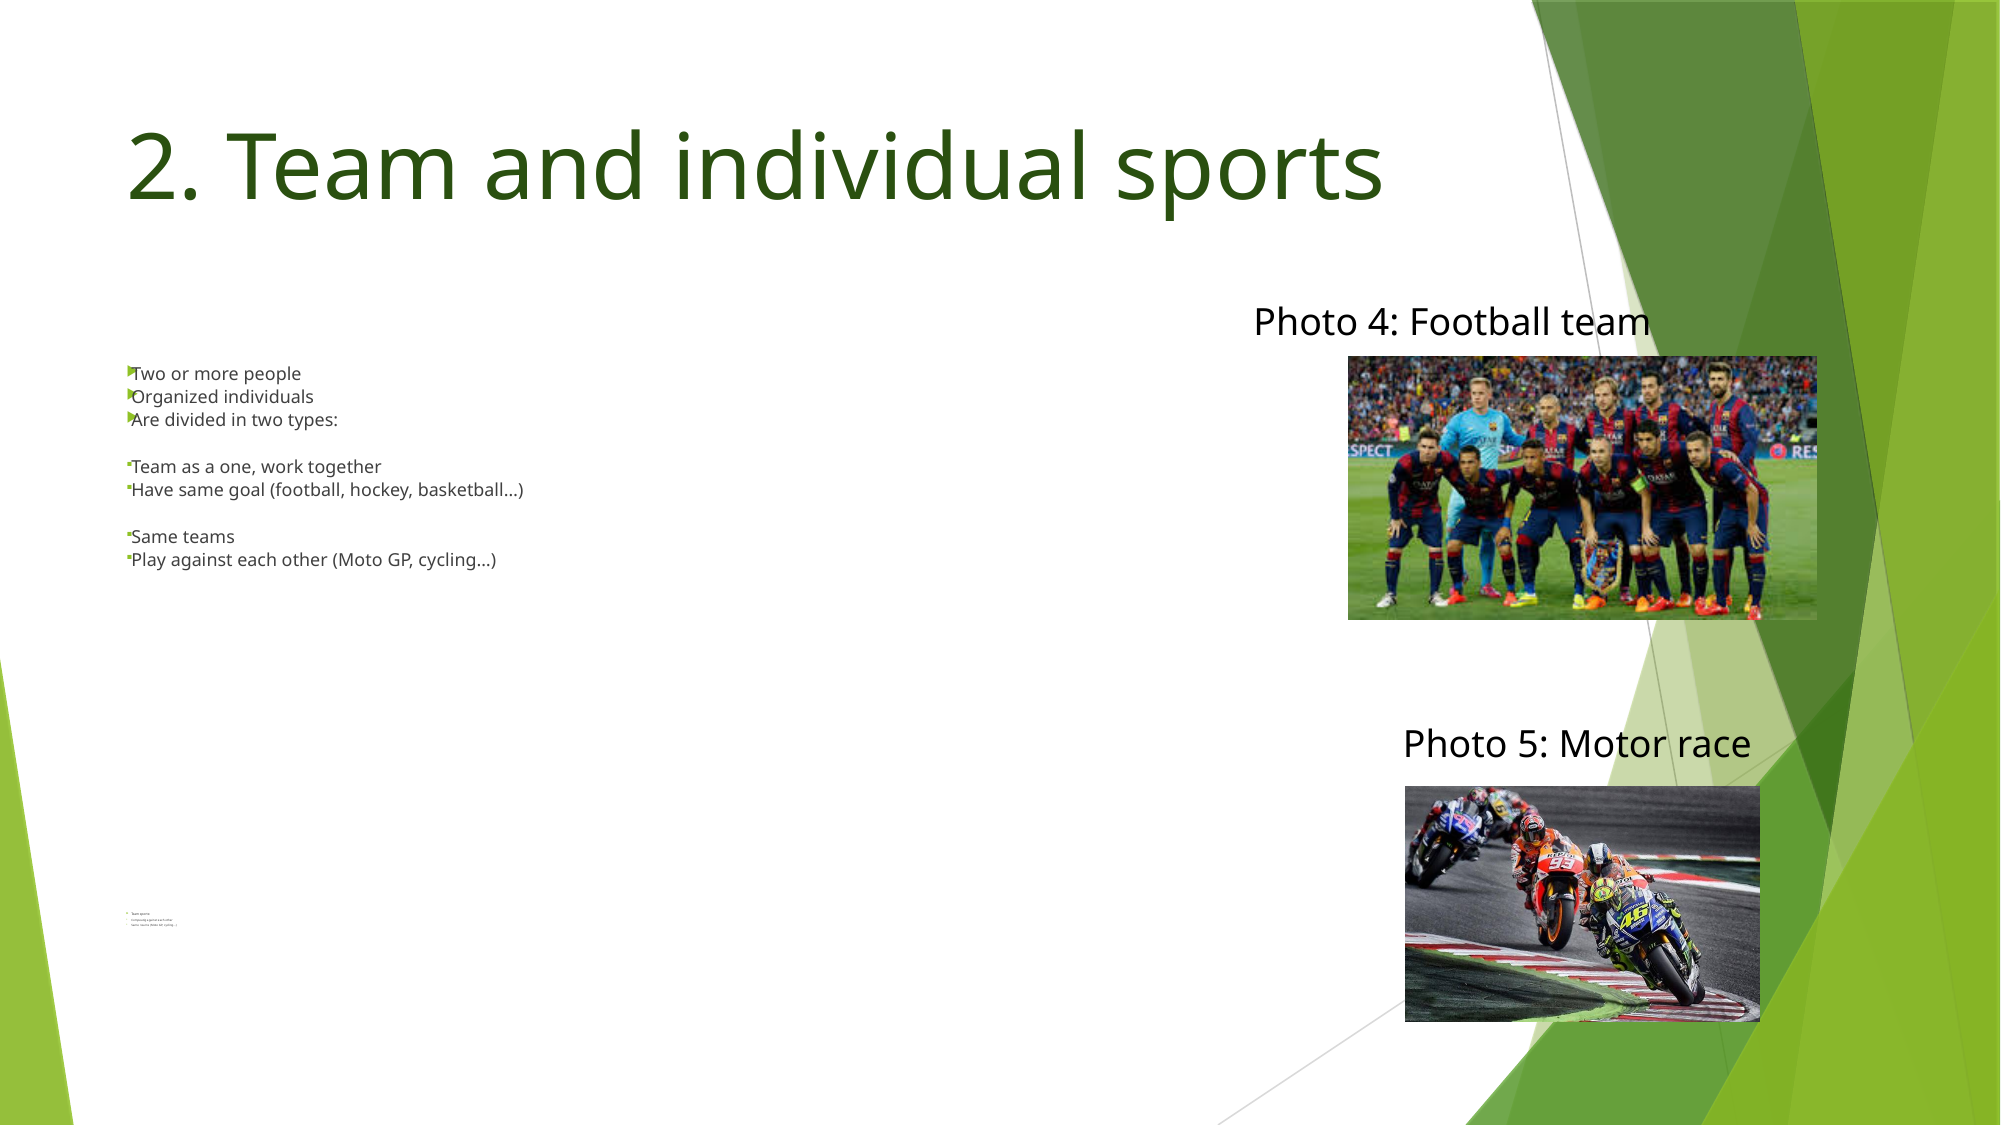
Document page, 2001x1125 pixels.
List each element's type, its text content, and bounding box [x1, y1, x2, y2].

title 2. Team and individual sports [111, 99, 1522, 317]
picture [1405, 786, 1760, 1022]
text_box Photo 4: Football team [1238, 290, 1668, 350]
picture [1348, 356, 1817, 620]
text_box Photo 5: Motor race [1388, 712, 1777, 773]
list Two or more people Organized individuals Are divided in two types: Team as a one, work together Have same goal (football, hockey, basketball…) Same teams Play against each other (Moto GP, cycling…) Team sports: Compeatig against each other Same teams (Moto GP, cycling…) [111, 354, 1522, 992]
